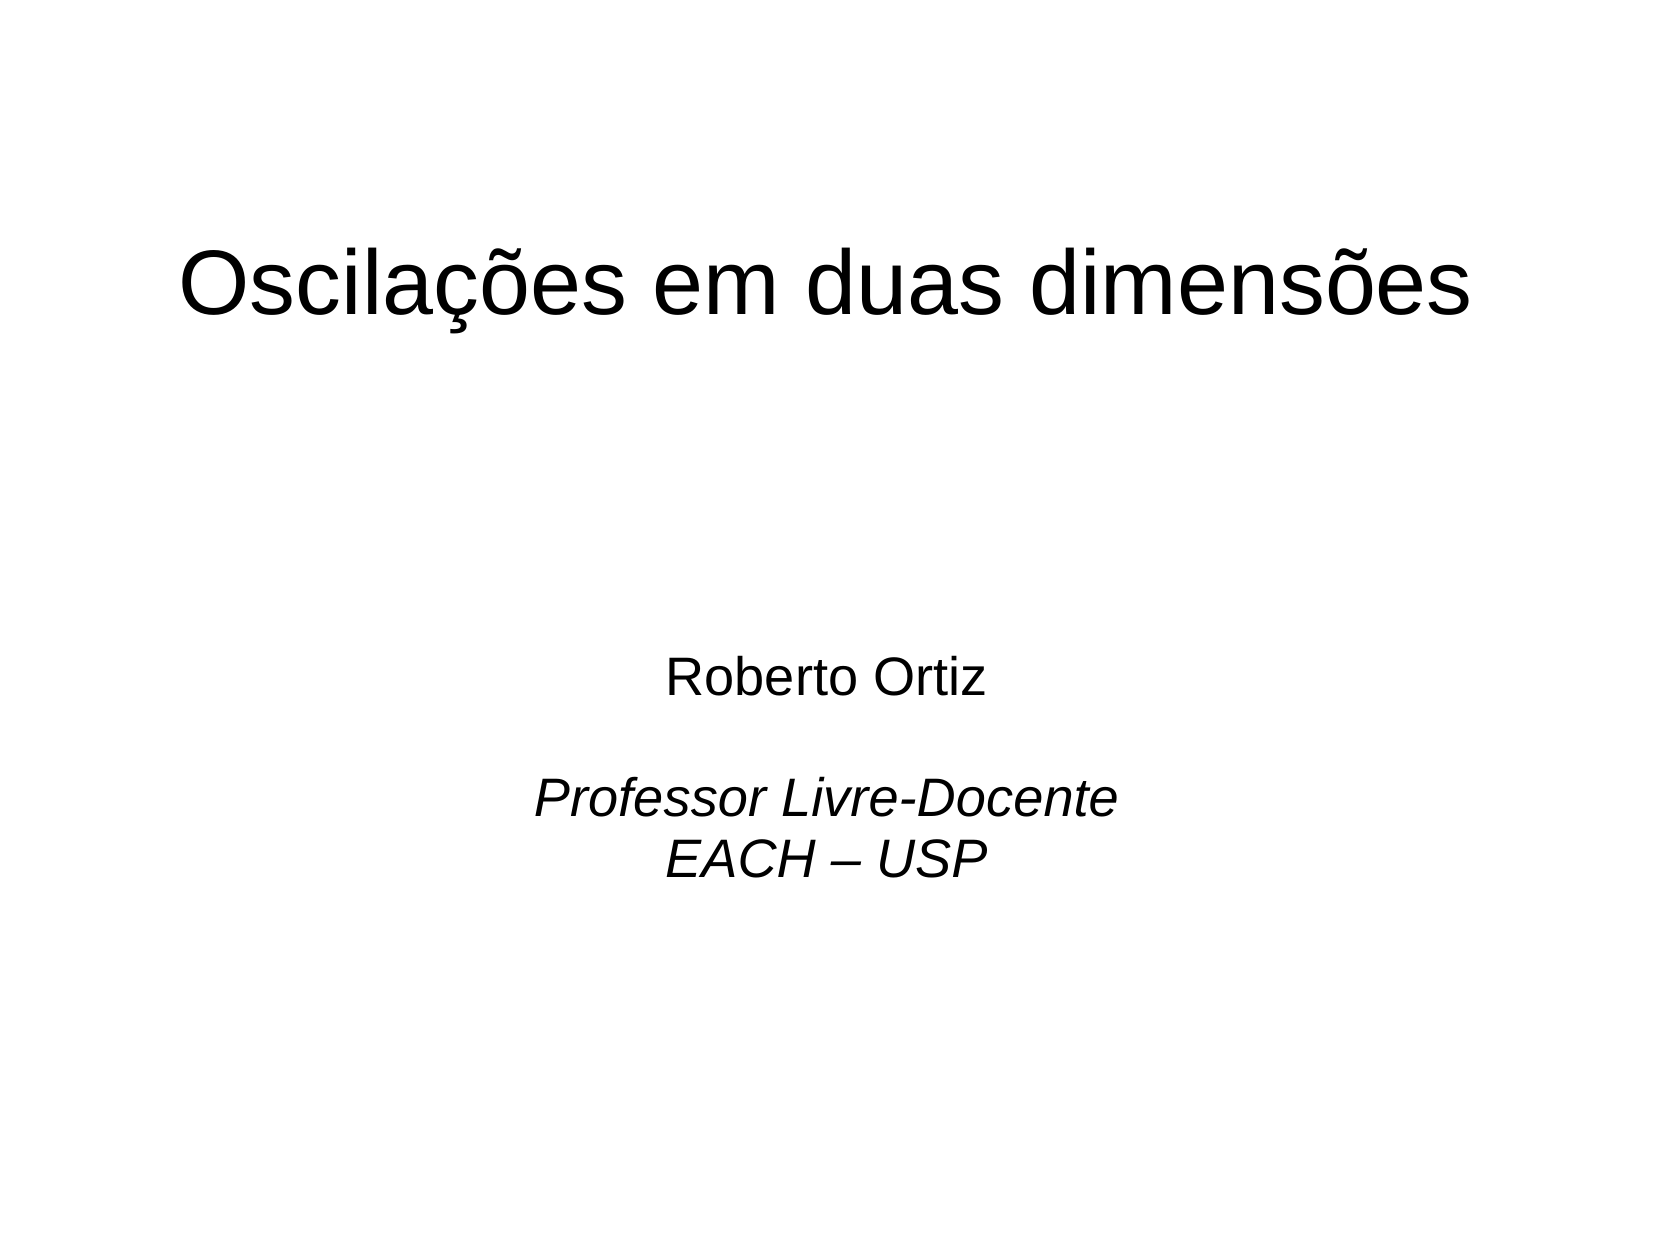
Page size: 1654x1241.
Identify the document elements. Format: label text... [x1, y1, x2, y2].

subtitle Roberto Ortiz Professor Livre-Docente EACH – USP [82, 408, 1571, 1128]
title Oscilações em duas dimensões [82, 179, 1571, 387]
